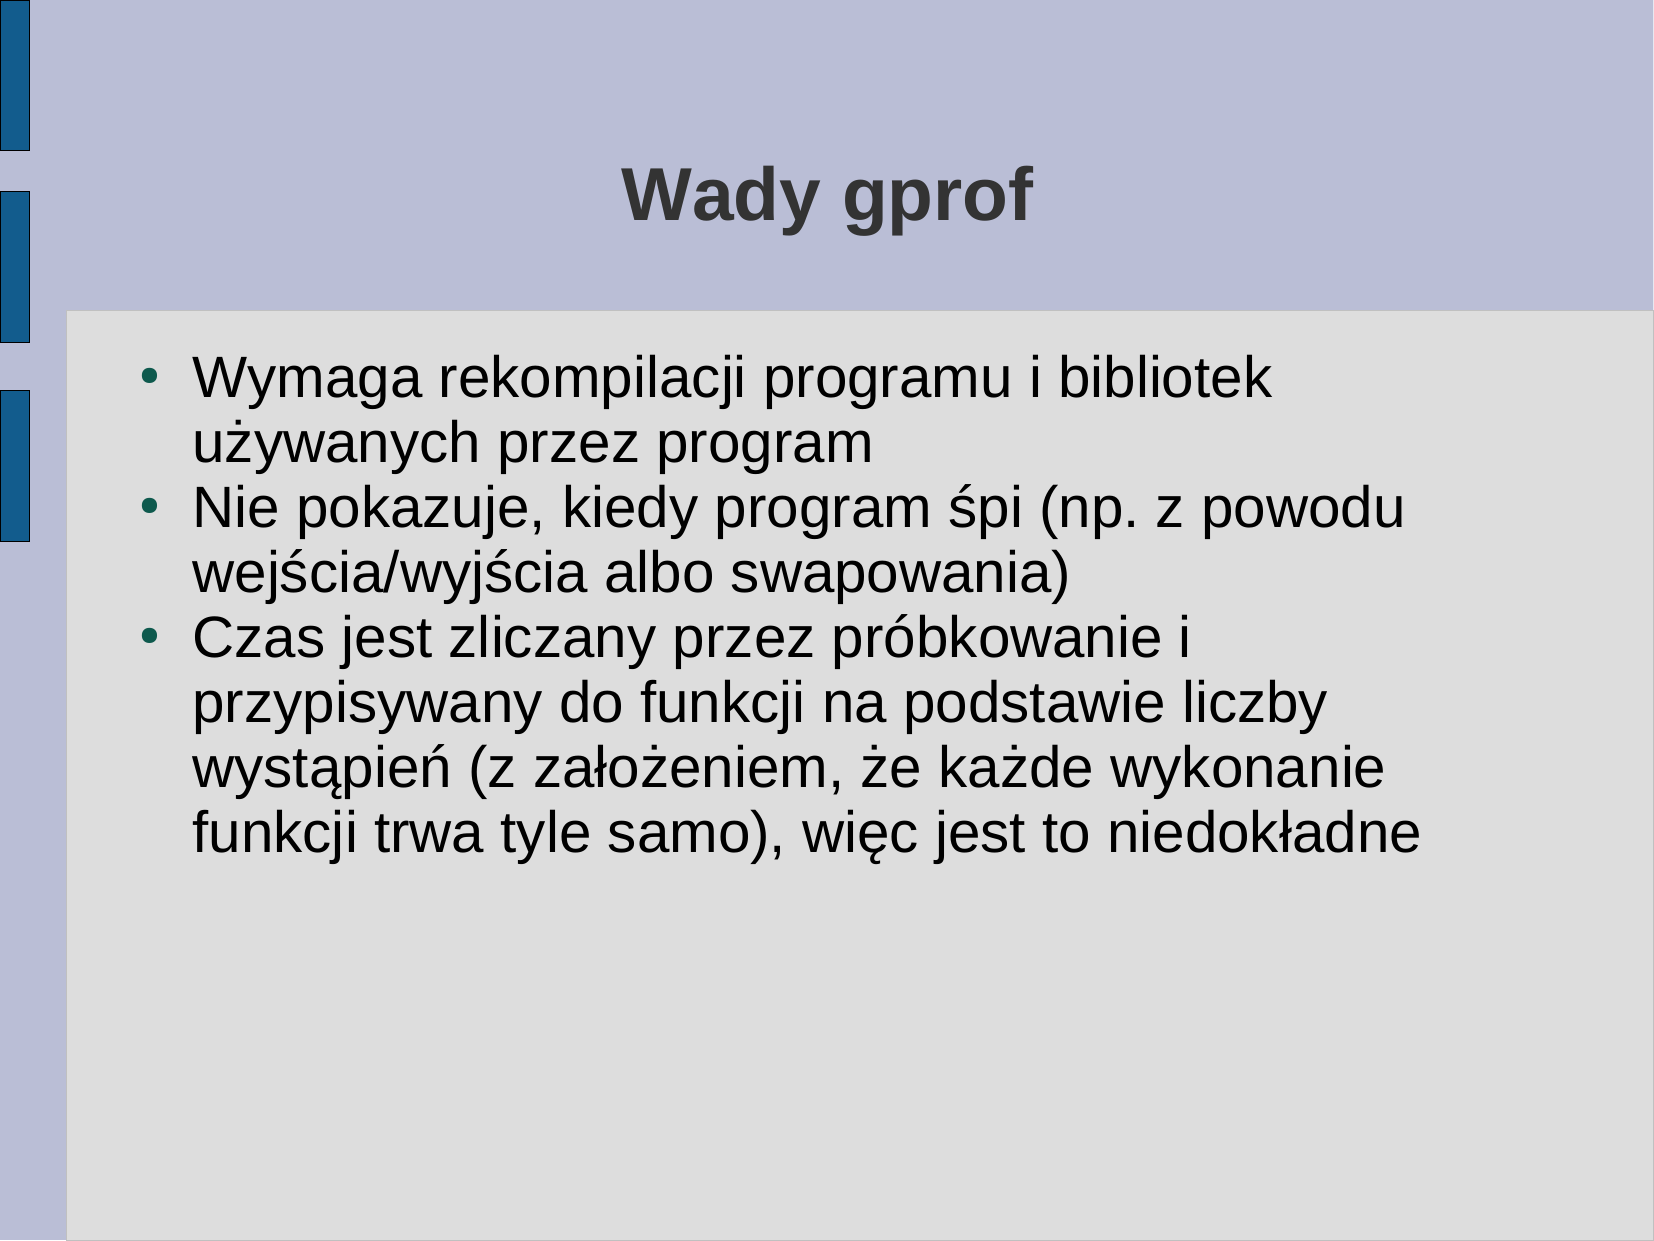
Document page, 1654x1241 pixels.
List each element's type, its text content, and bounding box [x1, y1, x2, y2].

title Wady gprof [121, 91, 1534, 299]
list Wymaga rekompilacji programu i bibliotek używanych przez program Nie pokazuje, kiedy program śpi (np. z powodu wejścia/wyjścia albo swapowania) Czas jest zliczany przez próbkowanie i przypisywany do funkcji na podstawie liczby wystąpień (z założeniem, że każde wykonanie funkcji trwa tyle samo), więc jest to niedokładne [121, 344, 1534, 1127]
